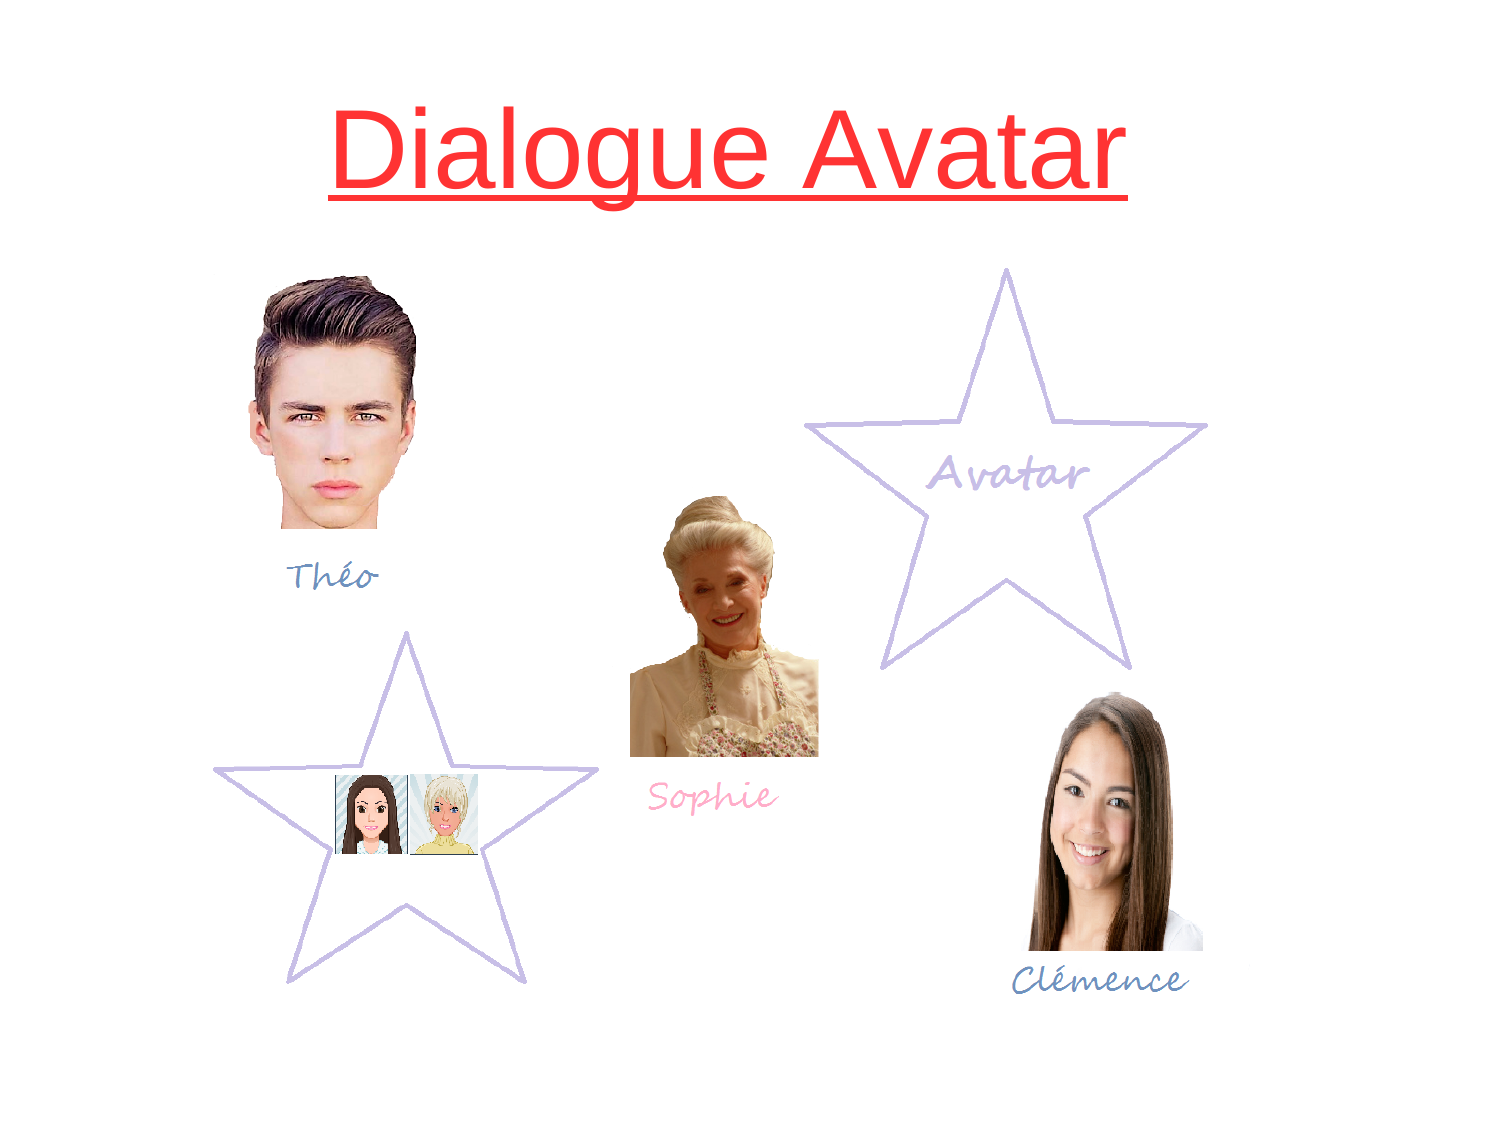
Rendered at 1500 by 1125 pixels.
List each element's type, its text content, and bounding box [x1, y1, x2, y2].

text_box Dialogue Avatar [312, 68, 1223, 219]
picture [212, 260, 1264, 1105]
